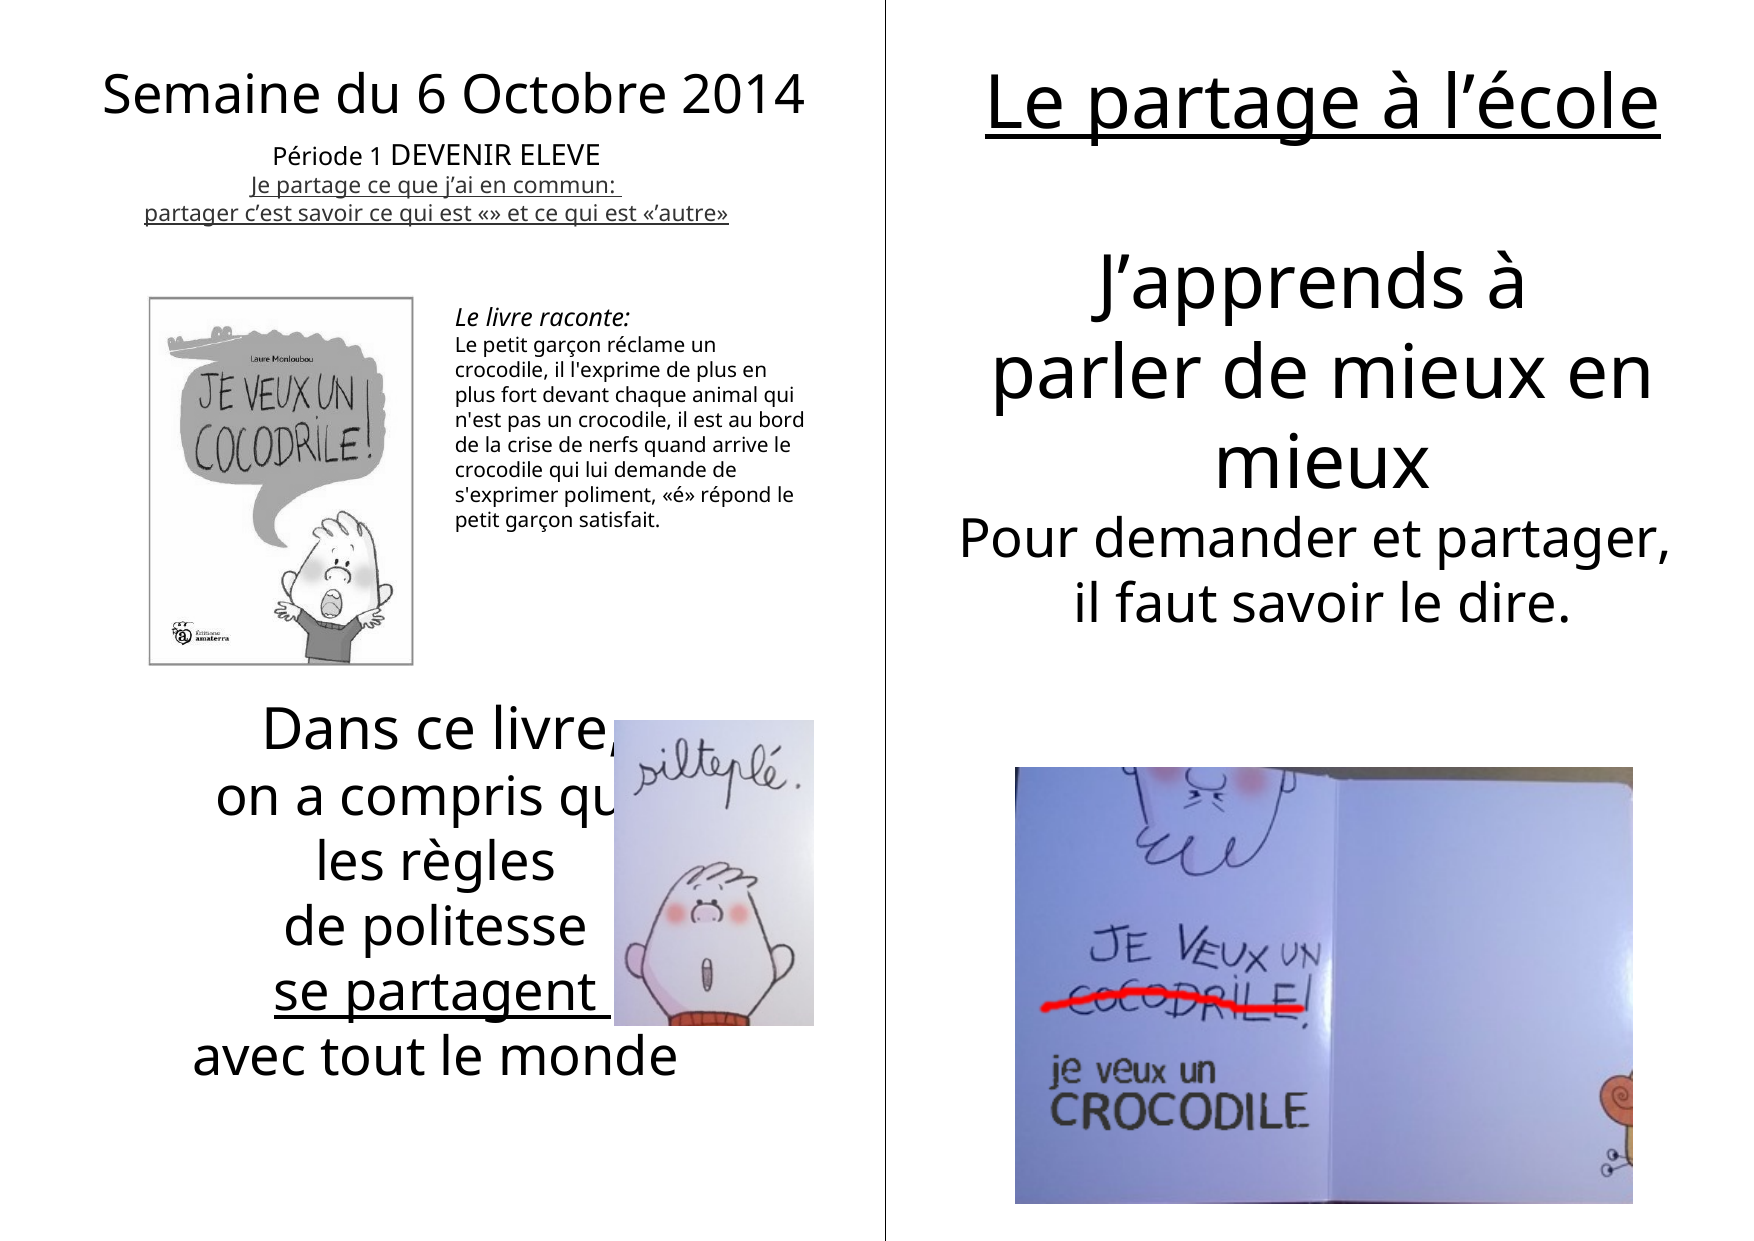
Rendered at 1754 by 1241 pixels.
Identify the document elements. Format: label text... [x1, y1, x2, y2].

text_box Dans ce livre, on a compris que les règles de politesse se partagent avec tout le monde [35, 685, 851, 1241]
text_box Le livre raconte: Le petit garçon réclame un crocodile, il l'exprime de plus en plus fort devant chaque animal qui n'est pas un crocodile, il est au bord de la crise de nerfs quand arrive le crocodile qui lui demande de s'exprimer poliment, «é» répond le petit garçon satisfait. [448, 295, 815, 674]
text_box Le partage à l’école J’apprends à parler de mieux en mieux Pour demander et partager, il faut savoir le dire. [921, 47, 1725, 1170]
picture [147, 295, 414, 666]
text_box Période 1 DEVENIR ELEVE Je partage ce que j’ai en commun: partager c’est savoir ce qui est «» et ce qui est «’autre» [11, 130, 862, 284]
text_box Semaine du 6 Octobre 2014 [46, 53, 863, 148]
picture [614, 720, 814, 1026]
picture [1015, 767, 1633, 1204]
